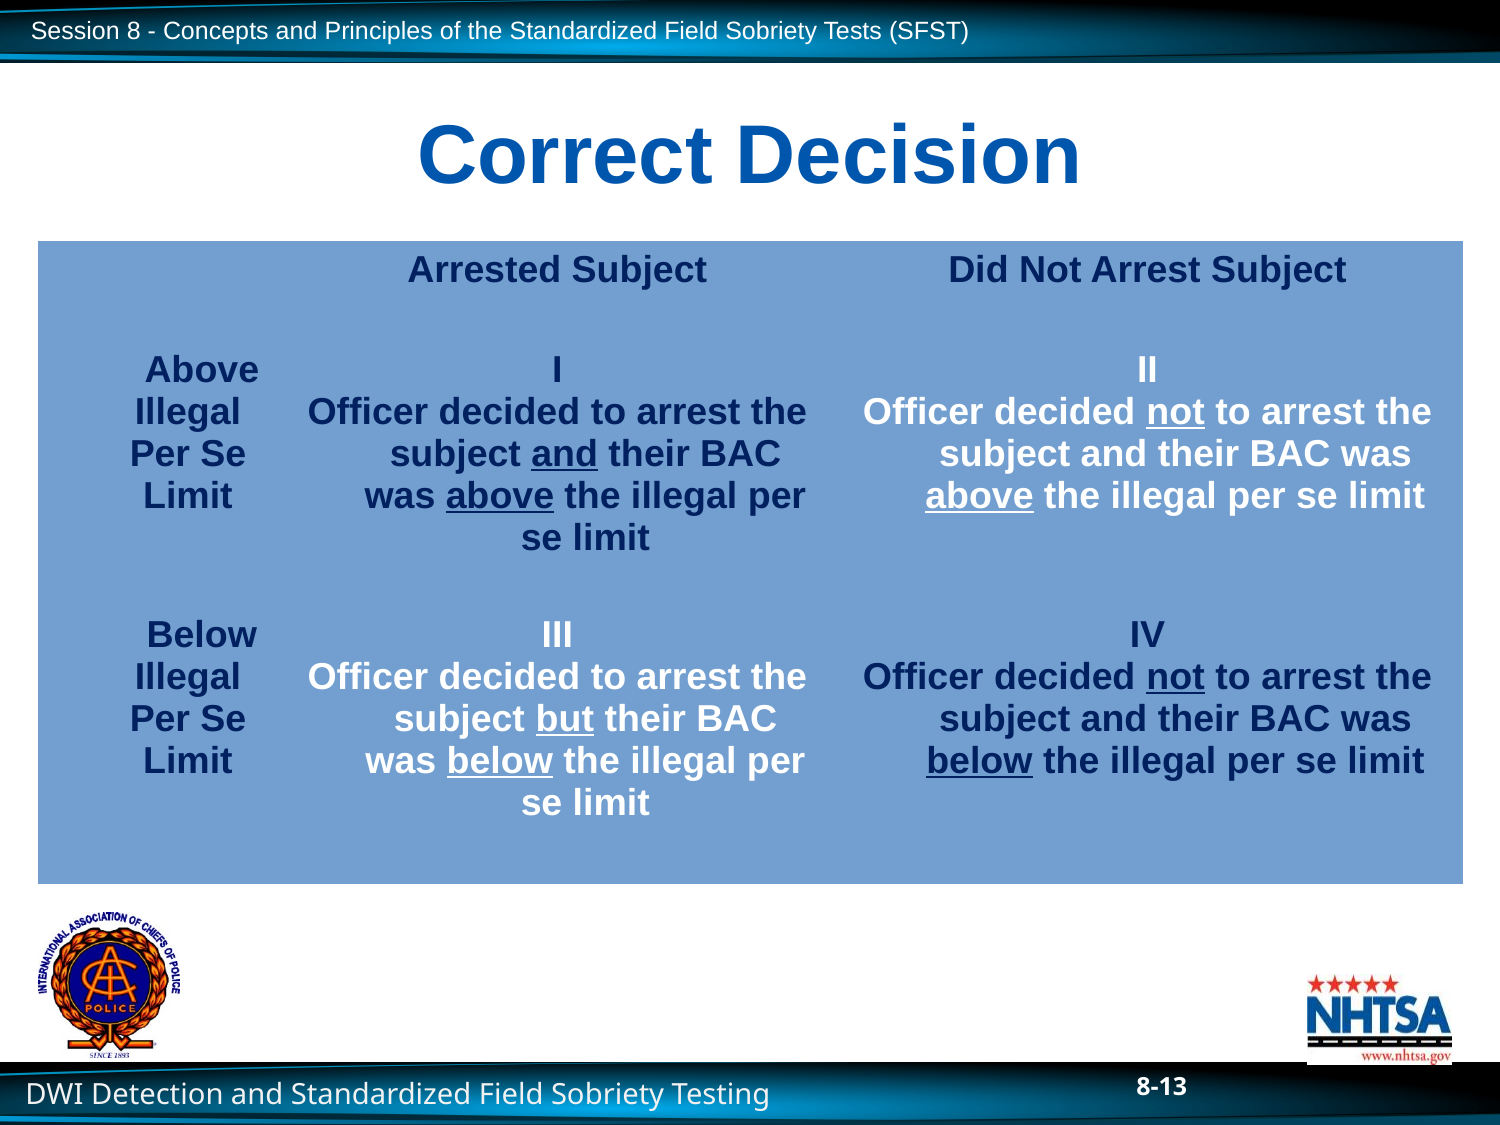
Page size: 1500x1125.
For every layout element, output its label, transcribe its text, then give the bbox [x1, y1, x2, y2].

table_header Did Not Arrest Subject [832, 241, 1463, 341]
table_cell Below Illegal Per Se Limit [38, 606, 282, 884]
table_cell IV Officer decided not to arrest the subject and their BAC was below the illegal per se limit [832, 606, 1463, 884]
table_header Arrested Subject [282, 241, 832, 341]
table_cell Above Illegal Per Se Limit [38, 341, 282, 606]
table_cell II Officer decided not to arrest the subject and their BAC was above the illegal per se limit [832, 341, 1463, 606]
table_header [38, 241, 282, 341]
slide_number 8-13 [1121, 1055, 1472, 1116]
title Correct Decision [50, 87, 1451, 213]
table_cell III Officer decided to arrest the subject but their BAC was below the illegal per se limit [282, 606, 832, 884]
table_cell I Officer decided to arrest the subject and their BAC was above the illegal per se limit [282, 341, 832, 606]
